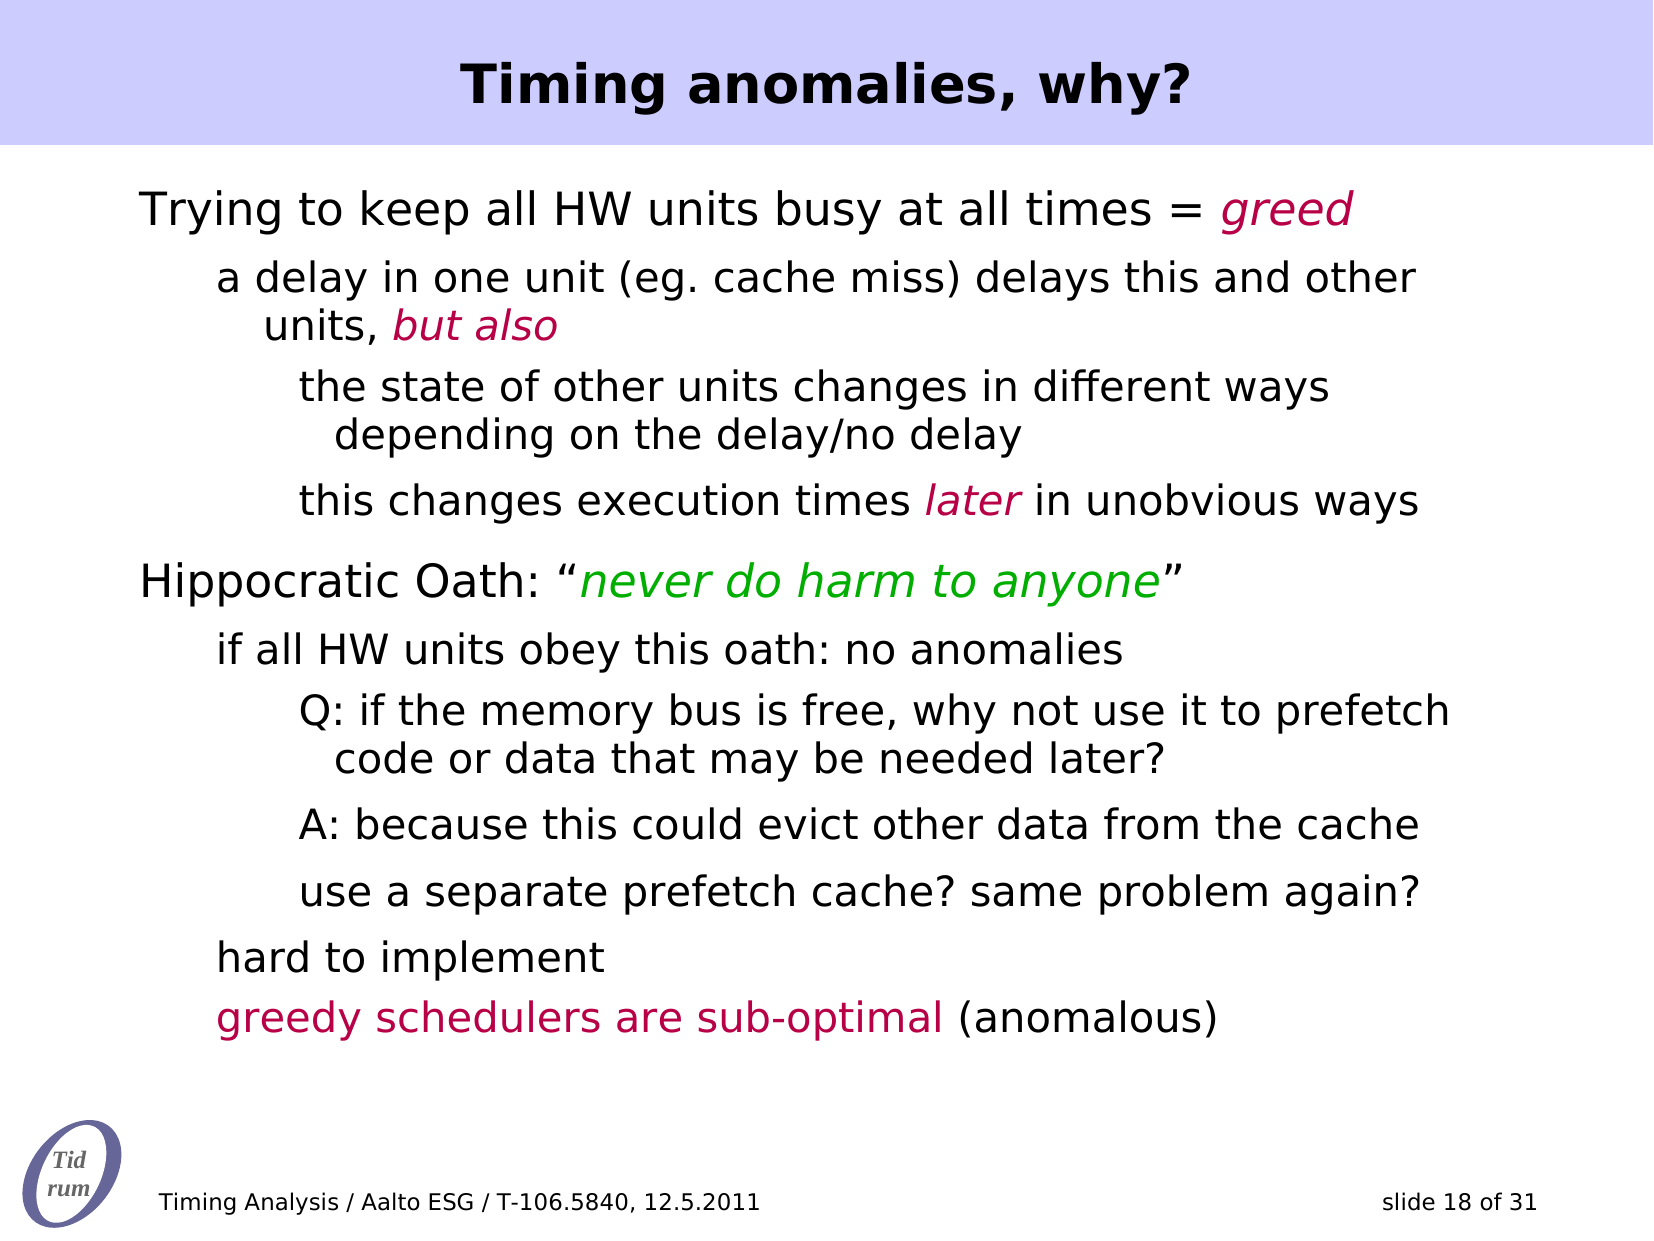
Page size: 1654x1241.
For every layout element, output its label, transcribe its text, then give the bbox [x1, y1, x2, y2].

list Trying to keep all HW units busy at all times = greed a delay in one unit (eg. cache miss) delays this and other units, but also the state of other units changes in different ways depending on the delay/no delay this changes execution times later in unobvious ways Hippocratic Oath: “never do harm to anyone” if all HW units obey this oath: no anomalies Q: if the memory bus is free, why not use it to prefetch code or data that may be needed later? A: because this could evict other data from the cache use a separate prefetch cache? same problem again? hard to implement greedy schedulers are sub-optimal (anomalous) [121, 182, 1533, 1121]
title Timing anomalies, why? [121, 43, 1533, 126]
